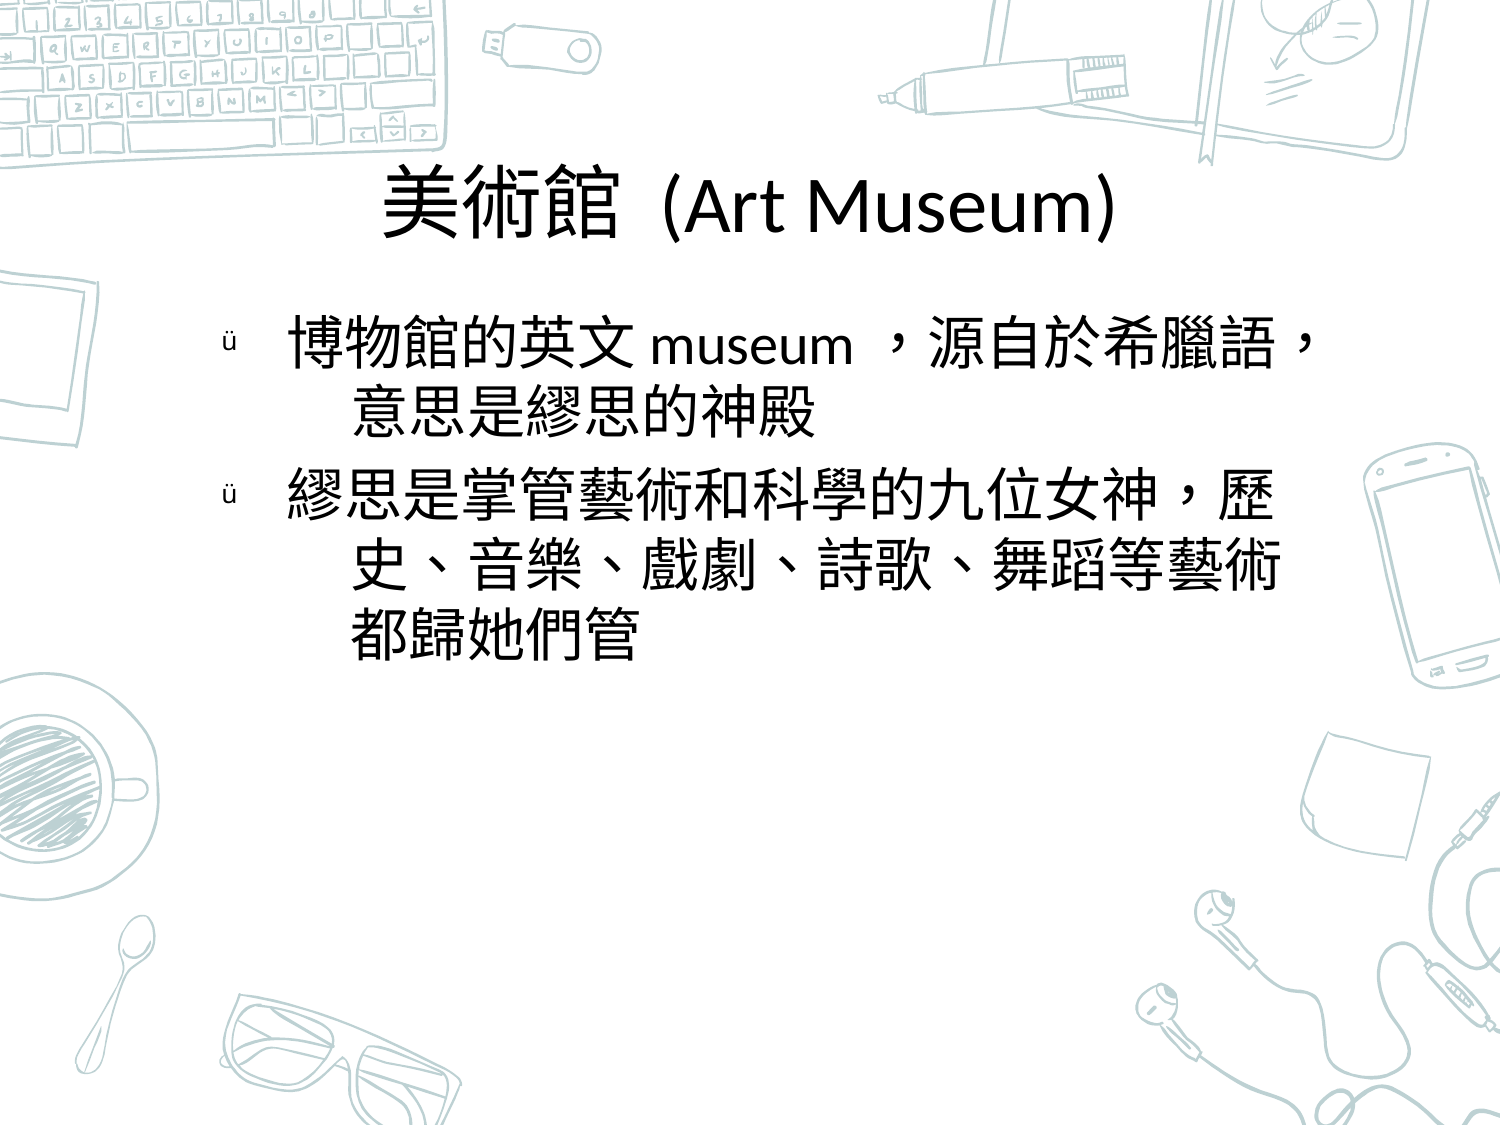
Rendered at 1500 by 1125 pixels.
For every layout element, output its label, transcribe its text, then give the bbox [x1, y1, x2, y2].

list 博物館的英文museum，源自於希臘語，意思是繆思的神殿 繆思是掌管藝術和科學的九位女神，歷史、音樂、戲劇、詩歌、舞蹈等藝術都歸她們管 [185, 290, 1315, 1057]
title 美術館 (Art Museum) [185, 136, 1315, 264]
